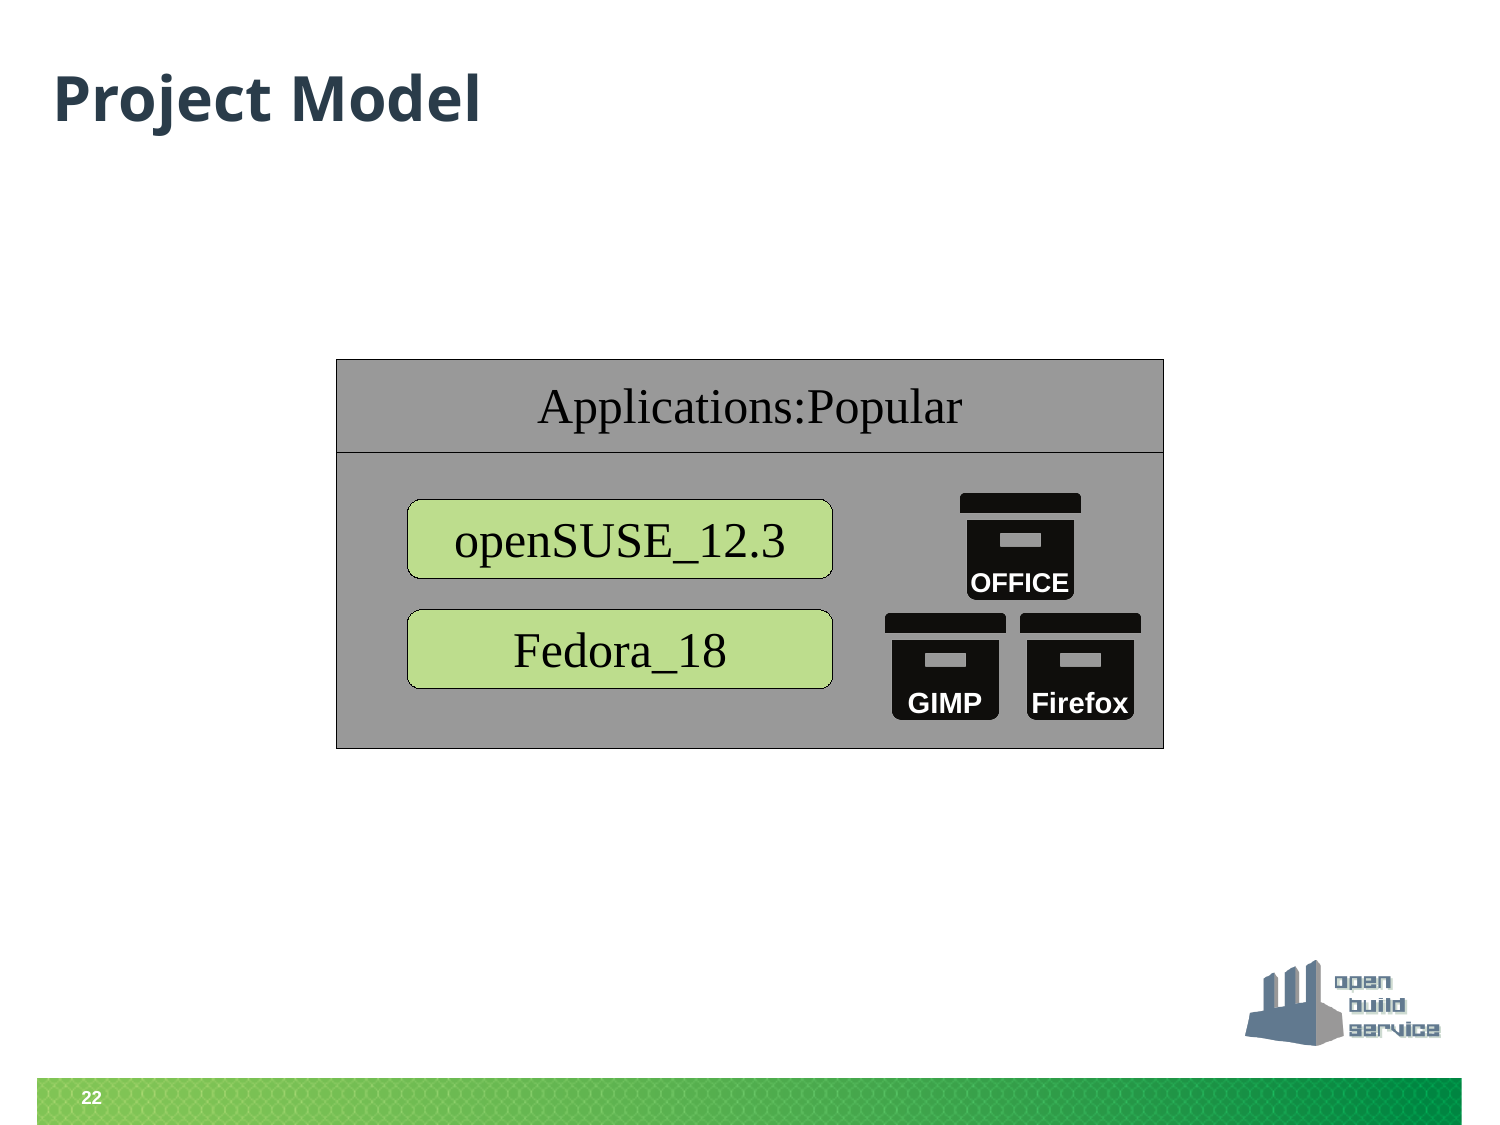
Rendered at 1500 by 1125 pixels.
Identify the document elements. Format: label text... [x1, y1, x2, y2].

picture [960, 493, 1081, 601]
picture [885, 613, 1006, 721]
picture [1020, 613, 1141, 721]
picture [37, 1078, 1462, 1125]
title Project Model [37, 51, 1388, 209]
text_box Applications:Popular [336, 453, 1164, 749]
text_box Fedora_18 [407, 609, 833, 689]
text_box openSUSE_12.3 [407, 499, 833, 579]
text_box Applications:Popular [336, 359, 1164, 452]
picture [1245, 960, 1441, 1046]
